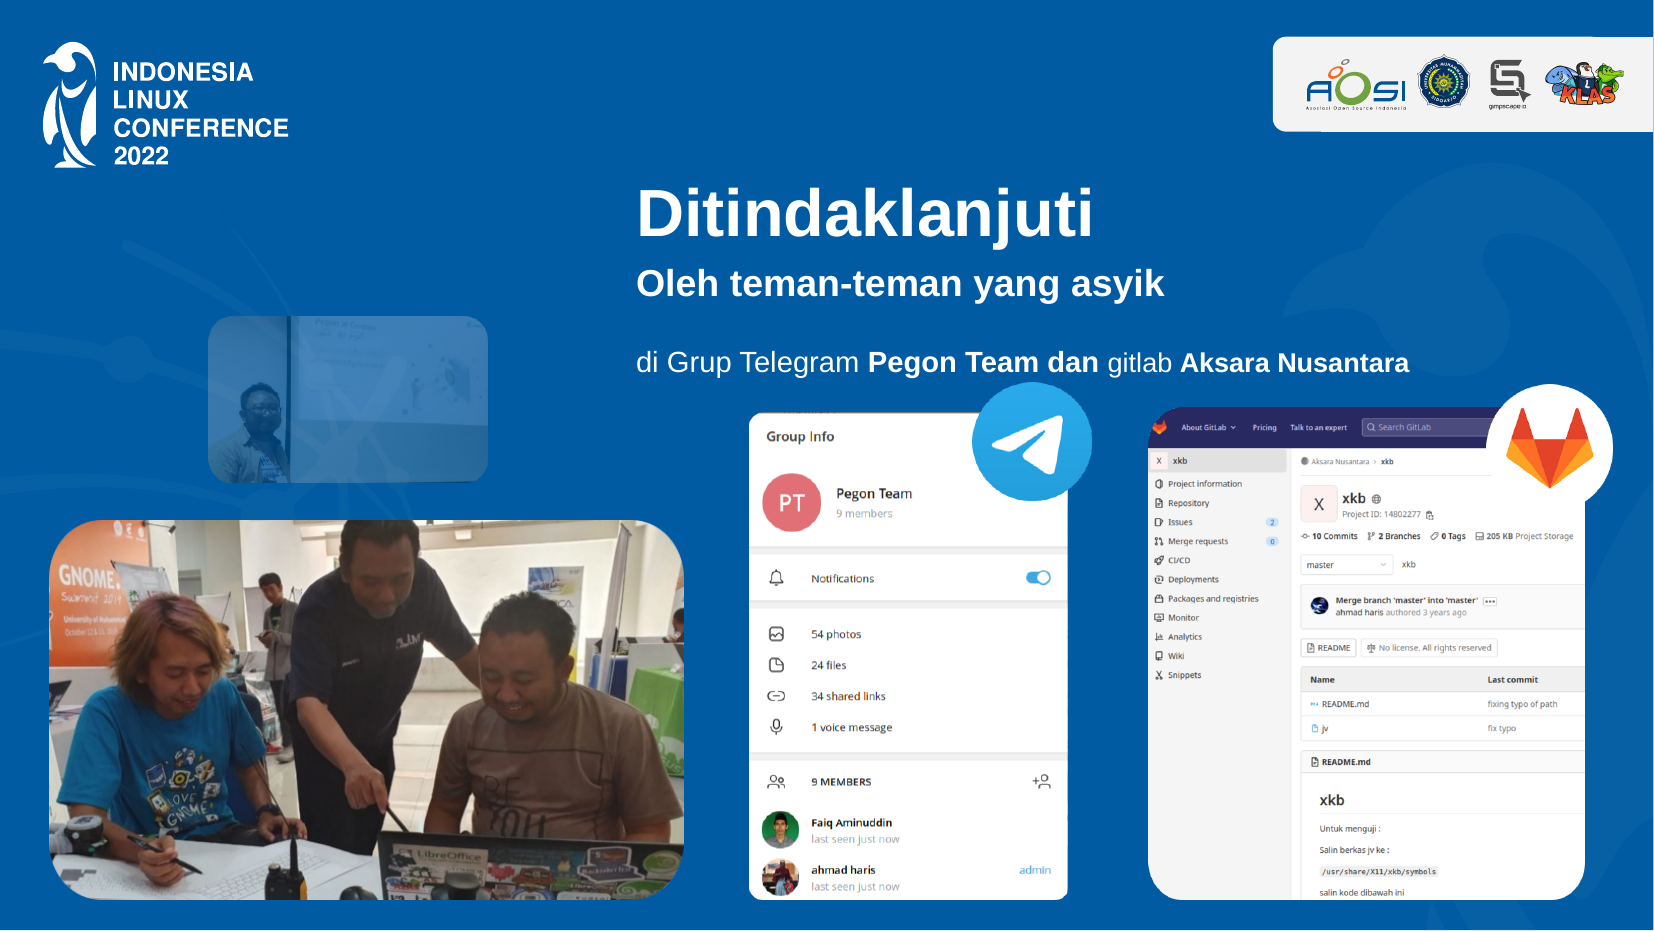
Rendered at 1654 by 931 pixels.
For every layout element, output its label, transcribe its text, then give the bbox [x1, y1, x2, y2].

picture [1417, 54, 1471, 108]
picture [1148, 384, 1613, 901]
picture [208, 316, 488, 483]
picture [749, 382, 1092, 901]
picture [1545, 62, 1624, 105]
title Ditindaklanjuti [636, 175, 1613, 298]
text_box Oleh teman-teman yang asyik di Grup Telegram Pegon Team dan gitlab Aksara Nusantara [600, 262, 1589, 488]
picture [49, 520, 684, 901]
